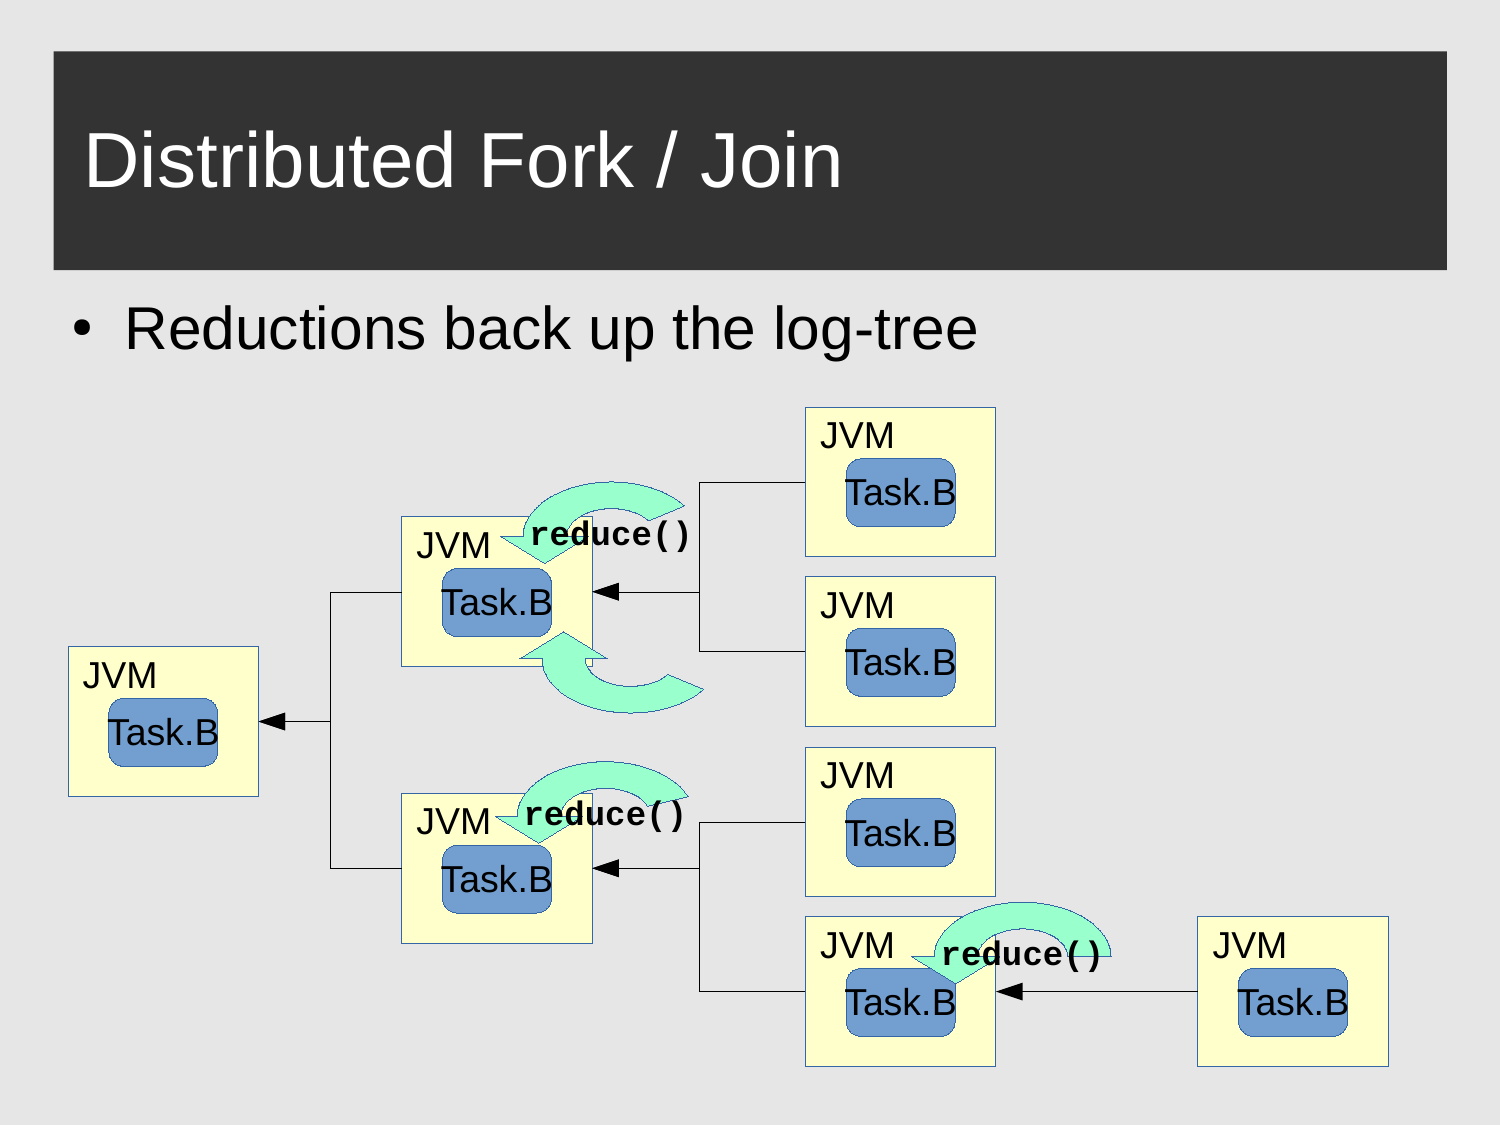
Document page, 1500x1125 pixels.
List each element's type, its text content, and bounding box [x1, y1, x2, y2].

text_box [942, 916, 962, 932]
text_box Task.B [846, 628, 956, 697]
text_box reduce() [495, 761, 689, 844]
text_box [401, 793, 593, 944]
text_box Task.B [442, 568, 552, 637]
text_box Task.B [846, 458, 956, 527]
text_box reduce() [500, 481, 685, 564]
text_box JVM [401, 516, 538, 574]
list Reductions back up the log-tree [53, 294, 1447, 422]
text_box [979, 935, 996, 956]
text_box Task.B [442, 845, 552, 914]
text_box JVM [805, 576, 942, 634]
text_box JVM [401, 793, 538, 851]
text_box [805, 963, 996, 1067]
text_box Task.B [846, 968, 956, 1037]
text_box JVM [1197, 916, 1334, 974]
text_box [987, 950, 994, 956]
text_box [401, 516, 704, 714]
text_box reduce() [911, 902, 1112, 984]
text_box JVM [805, 747, 942, 805]
text_box [570, 810, 577, 816]
text_box [68, 646, 259, 797]
text_box Task.B [846, 798, 956, 867]
text_box [576, 530, 583, 536]
title Distributed Fork / Join [53, 51, 1447, 271]
text_box [805, 747, 996, 897]
text_box JVM [805, 407, 942, 464]
text_box [1197, 916, 1389, 1067]
text_box JVM [805, 916, 942, 974]
text_box [805, 576, 996, 727]
text_box JVM [68, 646, 205, 704]
text_box [805, 407, 996, 557]
text_box Task.B [1238, 968, 1348, 1037]
text_box Task.B [108, 698, 218, 767]
